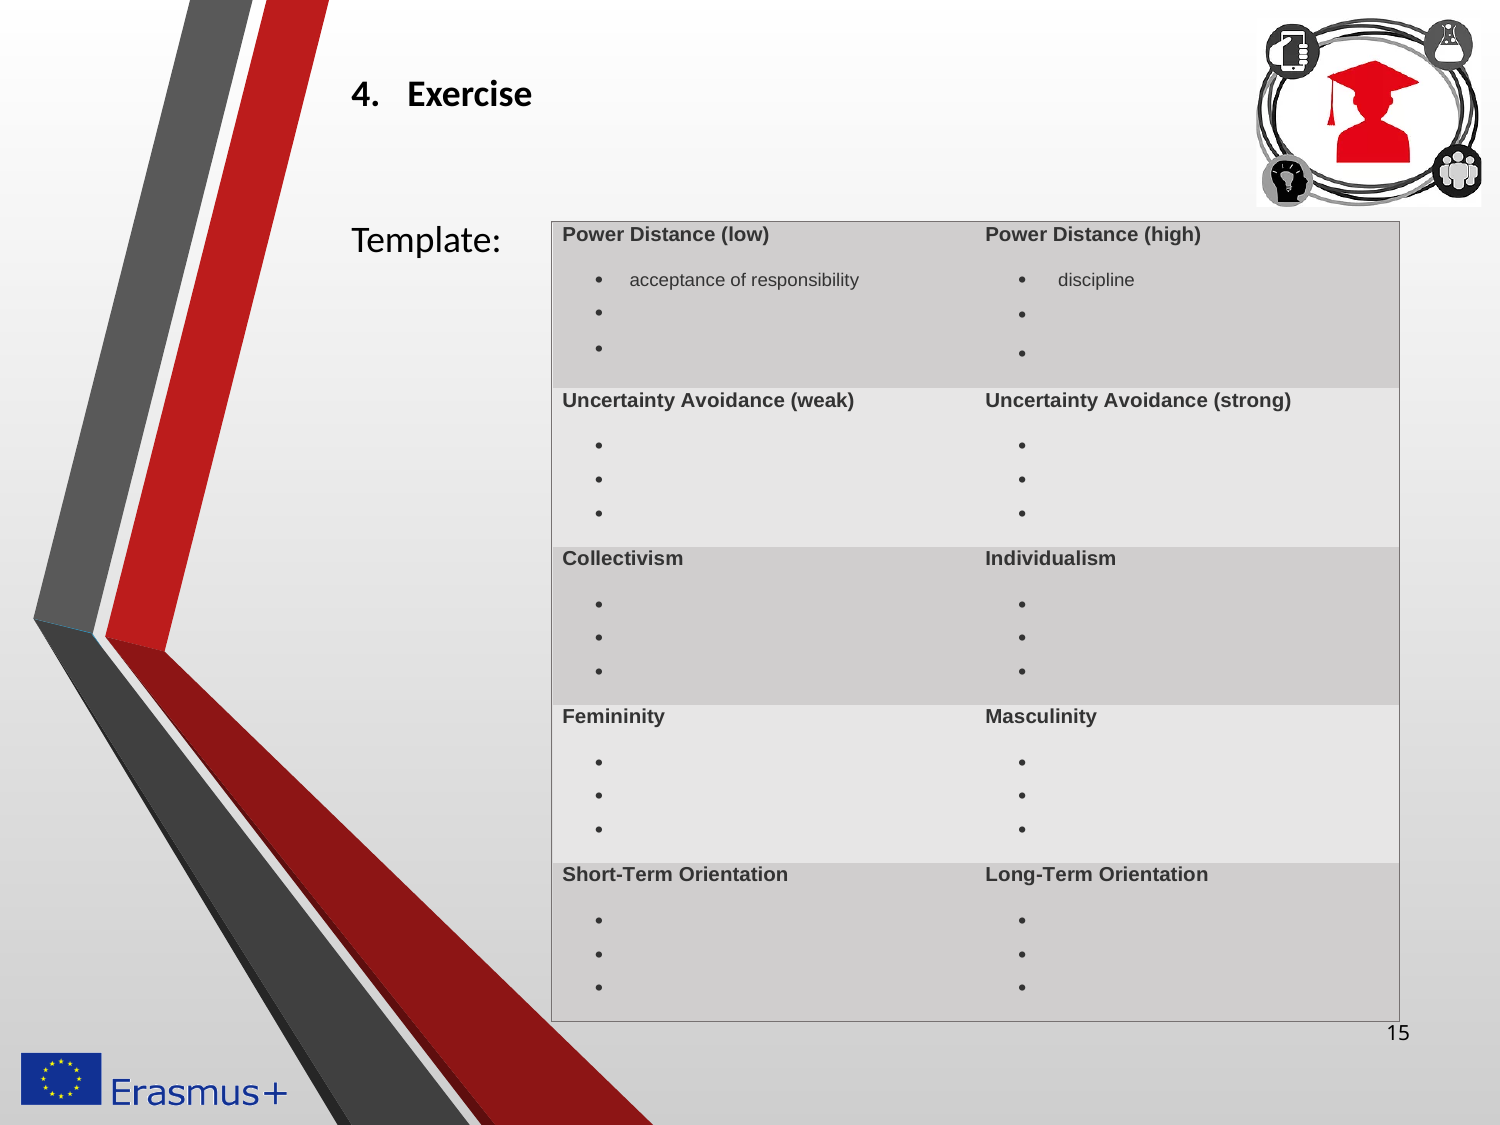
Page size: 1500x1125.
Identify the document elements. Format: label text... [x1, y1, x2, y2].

text_box Exercise [336, 61, 975, 122]
picture [5, 1037, 302, 1120]
picture [551, 221, 1400, 1064]
chart [1257, 19, 1483, 209]
picture [1256, 18, 1482, 207]
text_box Template: [336, 208, 1329, 403]
slide_number <numer> [1400, 1003, 1425, 1064]
